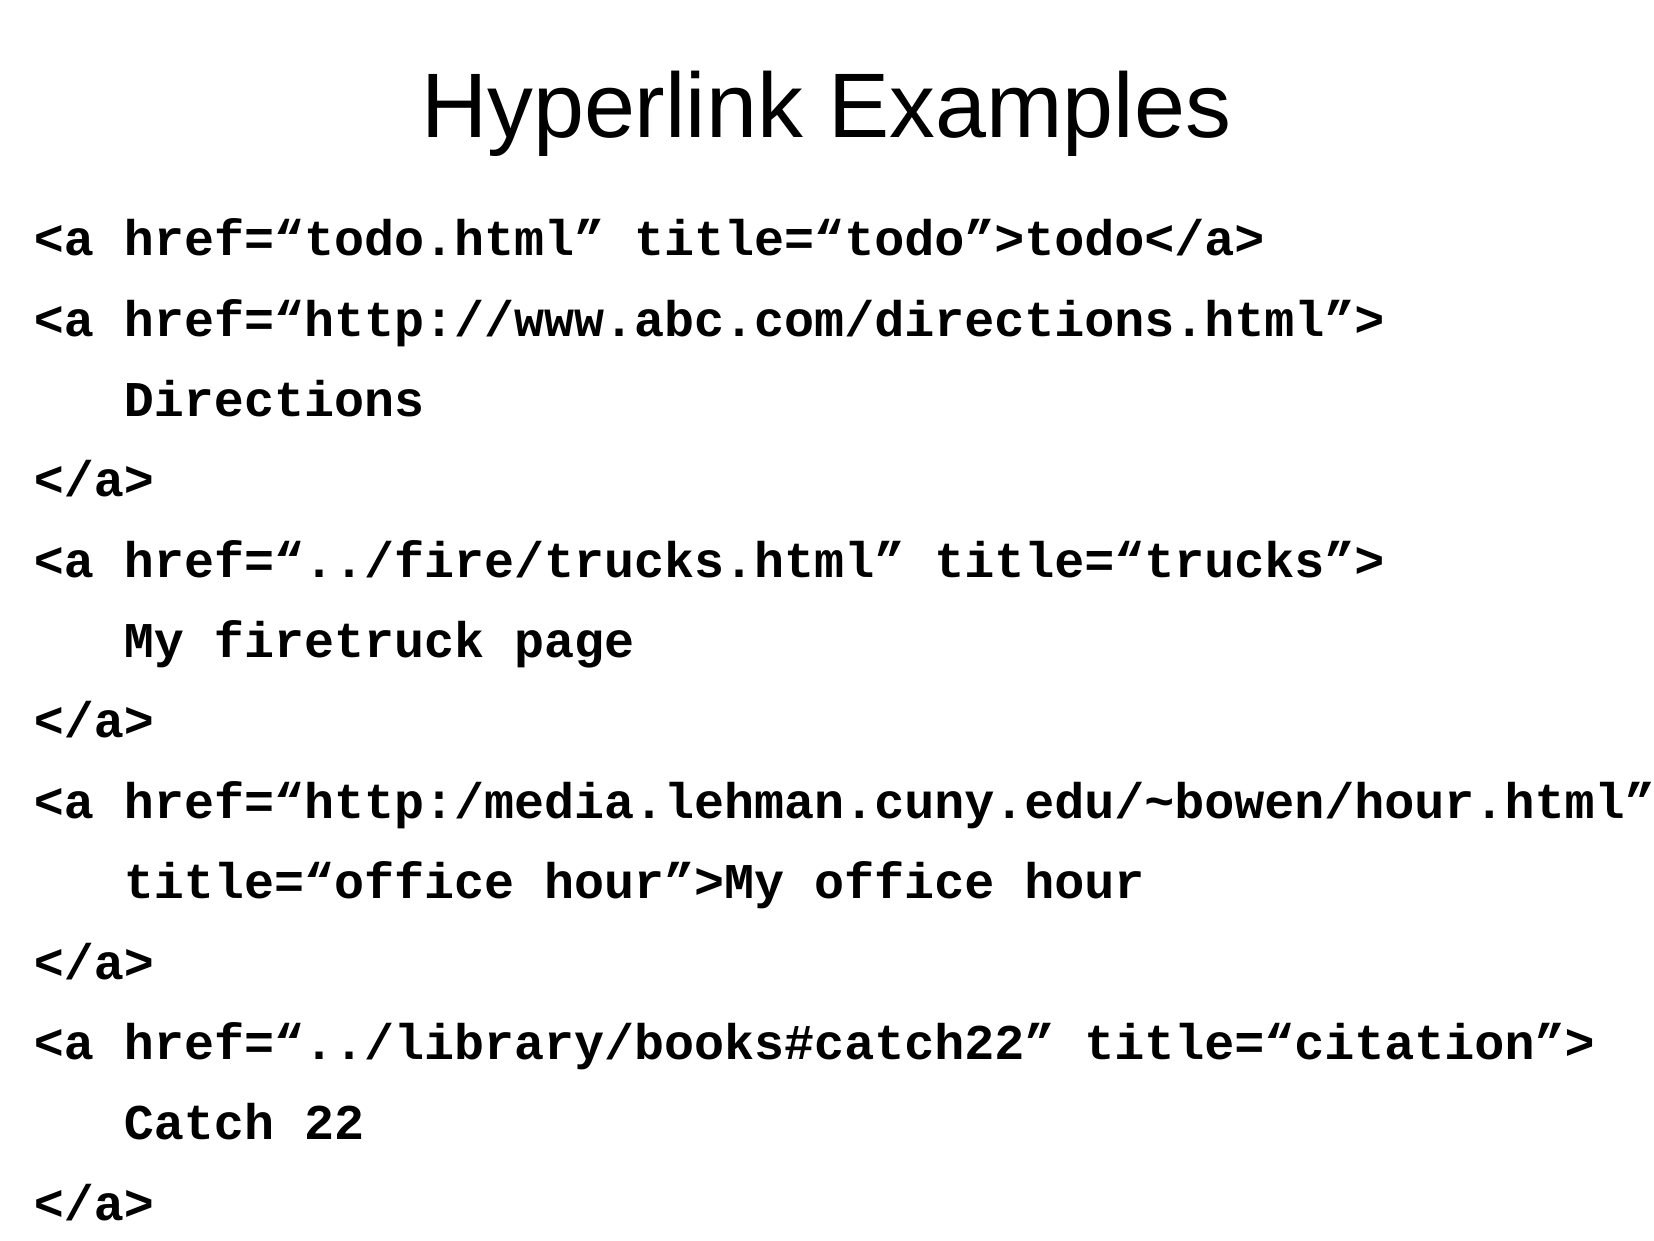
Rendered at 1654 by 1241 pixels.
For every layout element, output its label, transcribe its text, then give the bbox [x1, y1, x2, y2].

list <a href=“todo.html” title=“todo”>todo</a> <a href=“http://www.abc.com/directions.html”> Directions </a> <a href=“../fire/trucks.html” title=“trucks”> My firetruck page </a> <a href=“http:/media.lehman.cuny.edu/~bowen/hour.html” title=“office hour”>My office hour </a> <a href=“../library/books#catch22” title=“citation”> Catch 22 </a> [0, 214, 1654, 1236]
title Hyperlink Examples [82, 2, 1571, 210]
